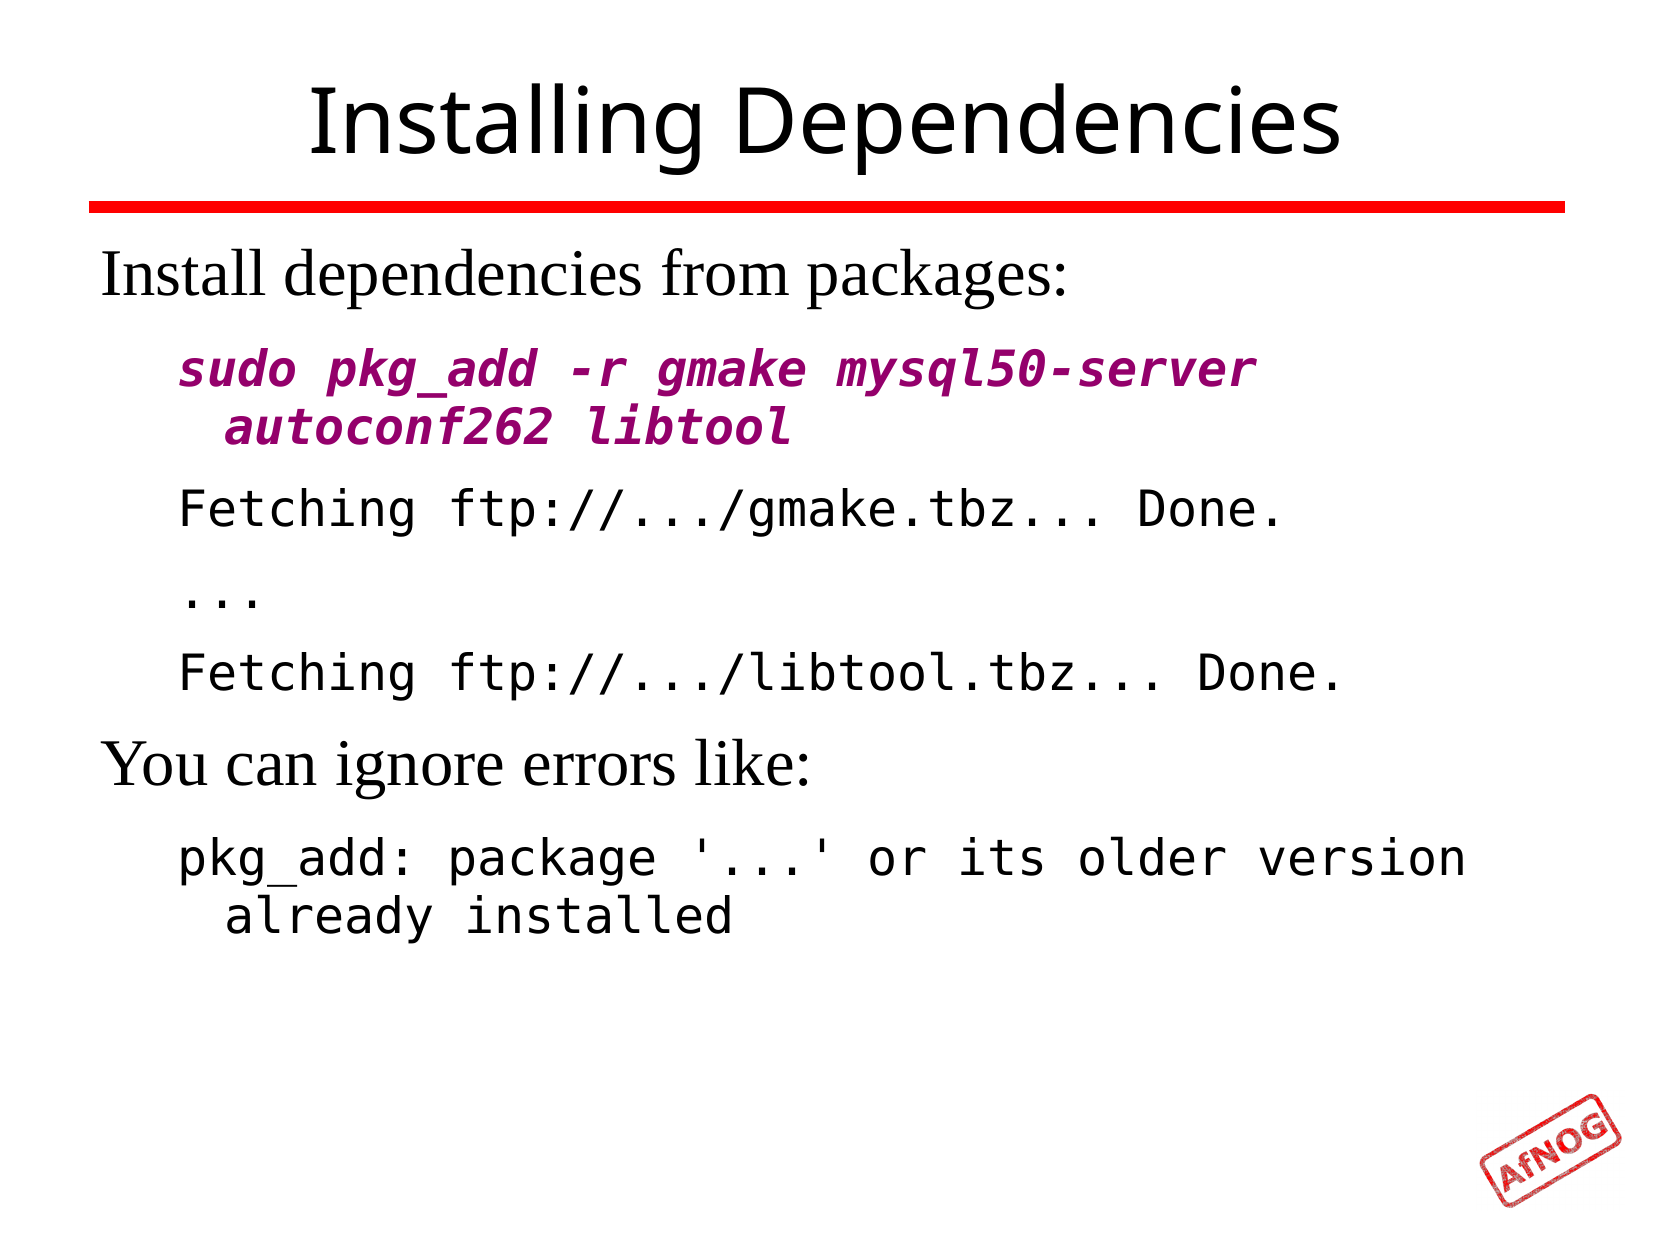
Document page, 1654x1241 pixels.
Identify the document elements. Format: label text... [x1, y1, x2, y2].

picture [1476, 1090, 1625, 1211]
list Install dependencies from packages: sudo pkg_add -r gmake mysql50-server autoconf262 libtool Fetching ftp://.../gmake.tbz... Done. ... Fetching ftp://.../libtool.tbz... Done. You can ignore errors like: pkg_add: package '...' or its older version already installed [82, 236, 1571, 946]
title Installing Dependencies [88, 29, 1565, 207]
